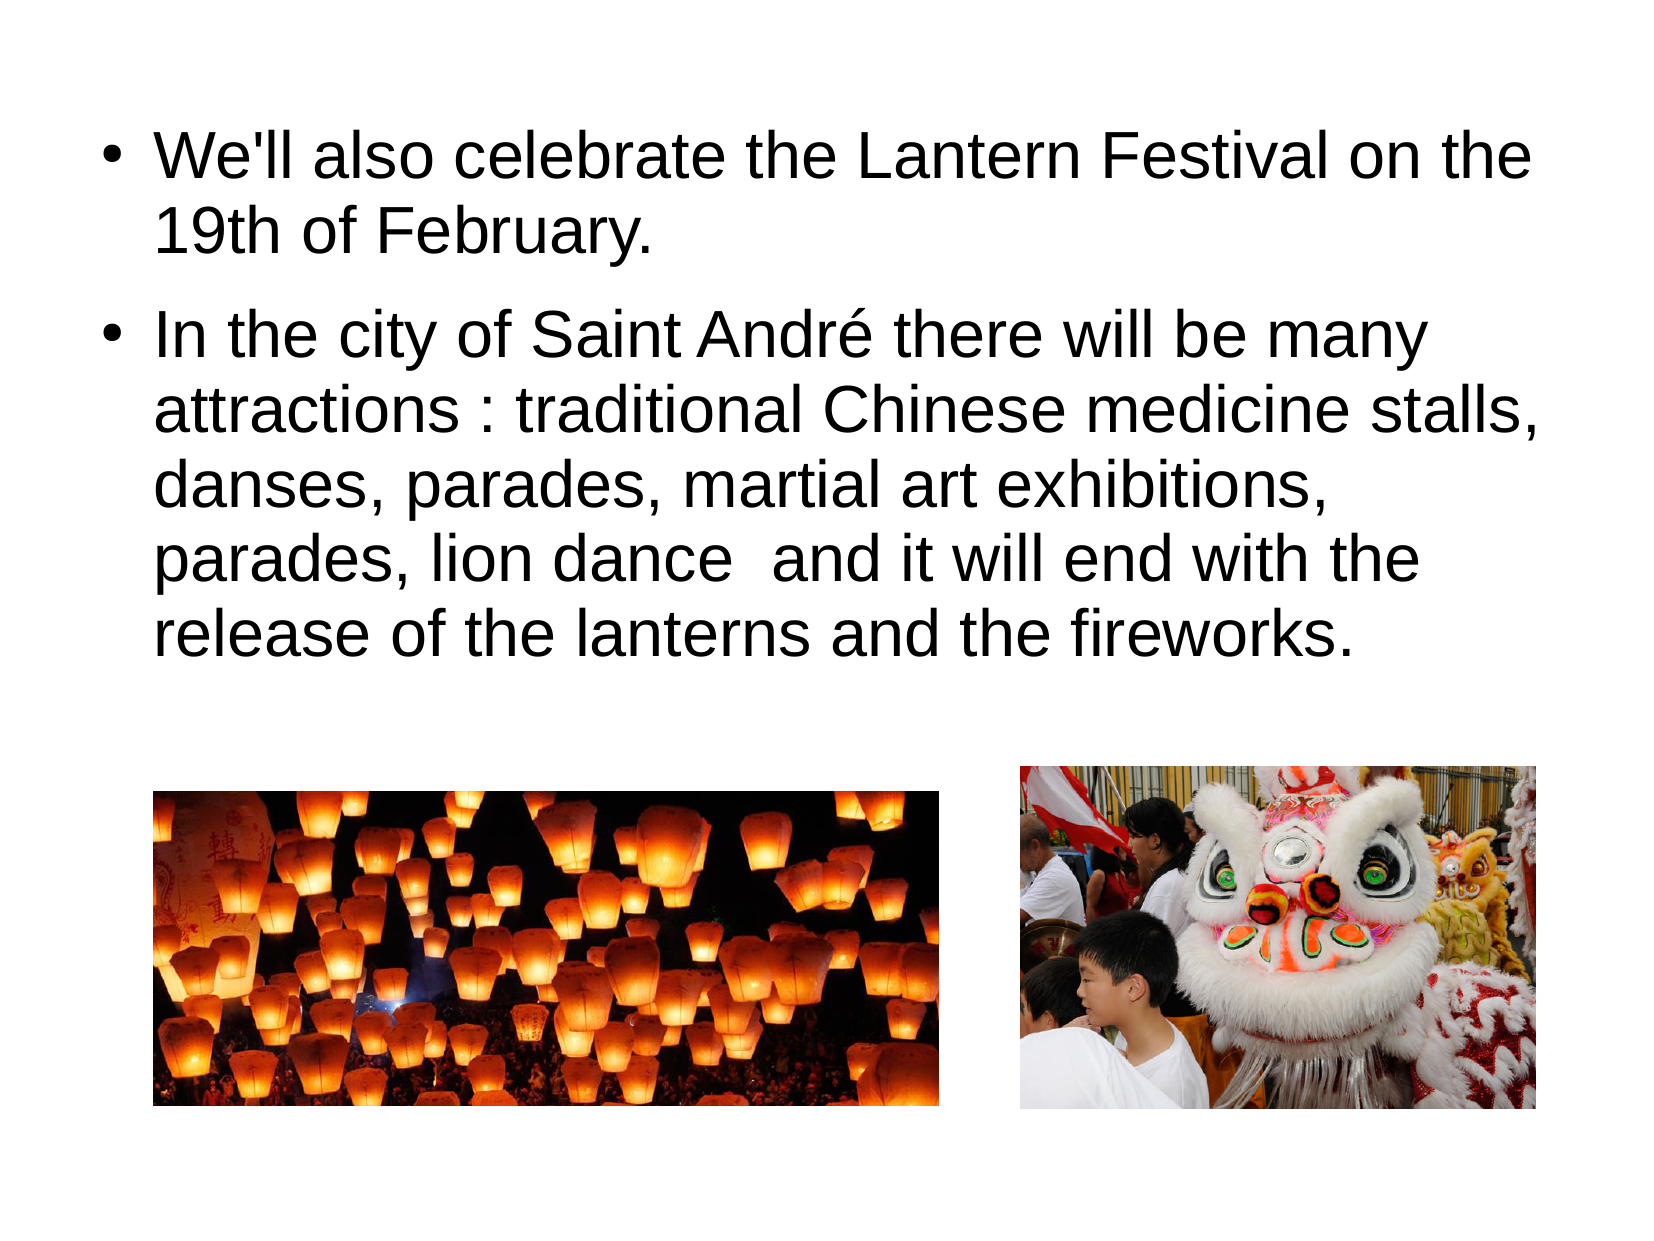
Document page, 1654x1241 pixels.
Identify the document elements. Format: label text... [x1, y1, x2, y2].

picture [1020, 766, 1536, 1109]
list We'll also celebrate the Lantern Festival on the 19th of February. In the city of Saint André there will be many attractions : traditional Chinese medicine stalls, danses, parades, martial art exhibitions, parades, lion dance and it will end with the release of the lanterns and the fireworks. [82, 118, 1571, 1109]
picture [153, 791, 939, 1106]
